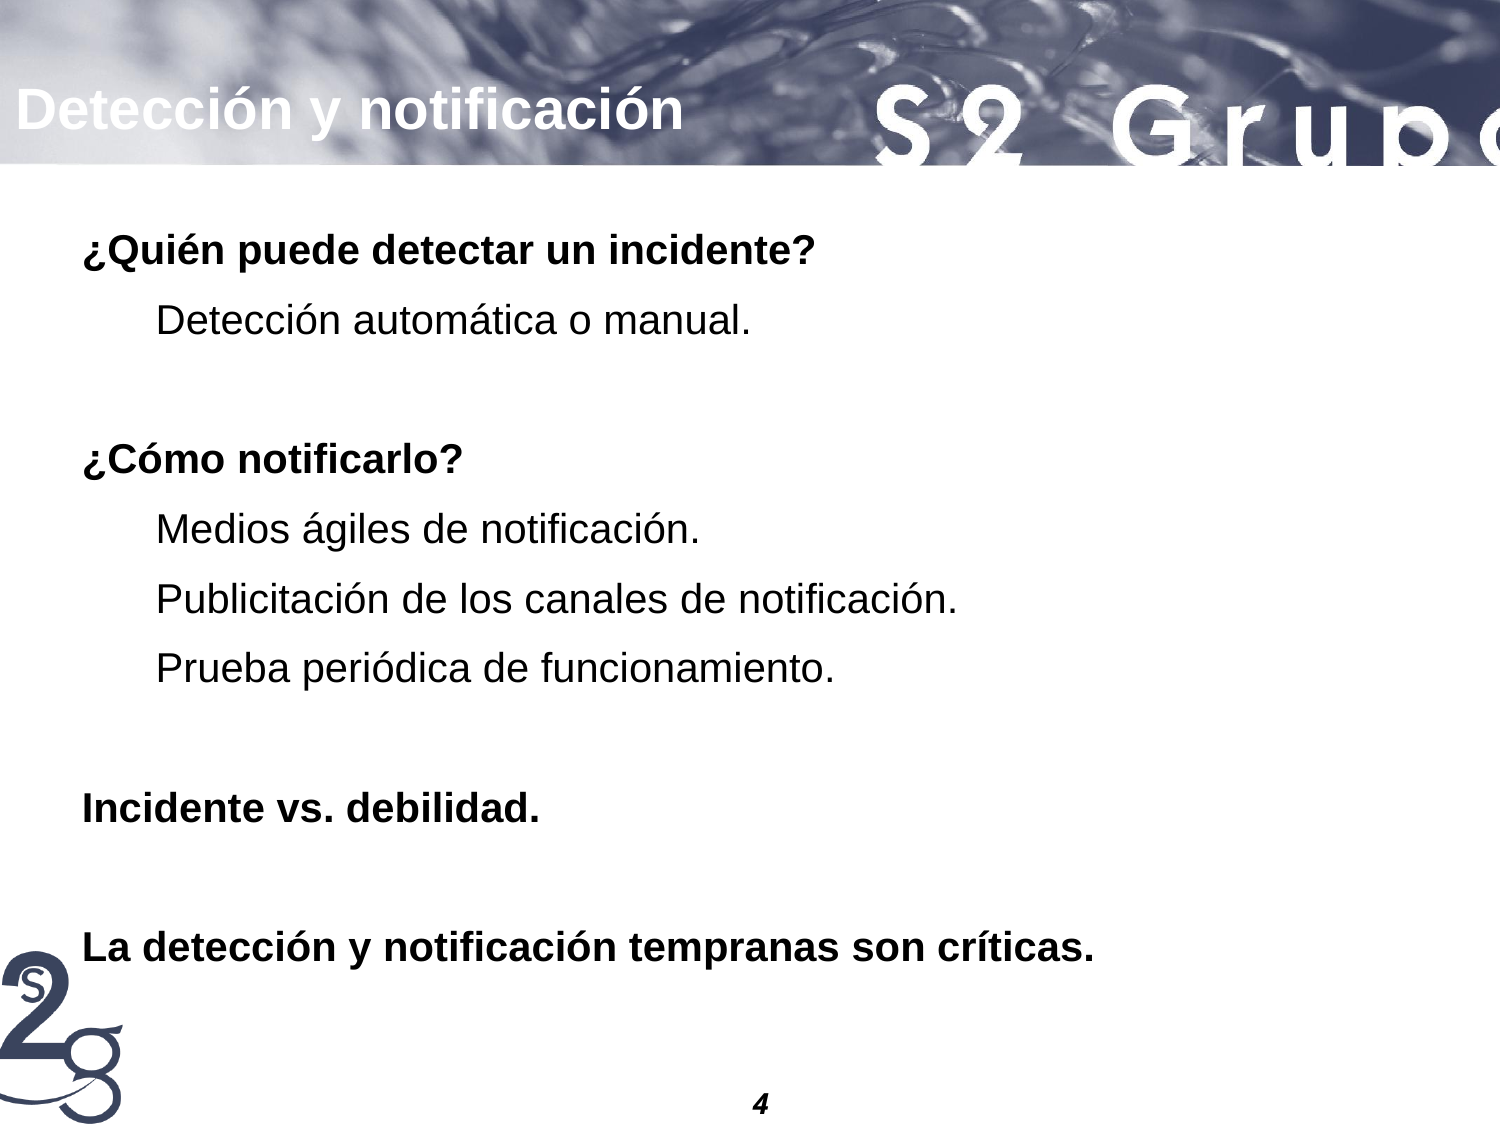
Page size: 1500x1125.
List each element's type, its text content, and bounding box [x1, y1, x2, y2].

picture [0, 0, 1500, 166]
picture [0, 951, 125, 1125]
text_box ¿Quién puede detectar un incidente? Detección automática o manual. ¿Cómo notificarlo? Medios ágiles de notificación. Publicitación de los canales de notificación. Prueba periódica de funcionamiento. Incidente vs. debilidad. La detección y notificación tempranas son críticas. [67, 168, 1433, 979]
text_box Detección y notificación [0, 0, 749, 149]
